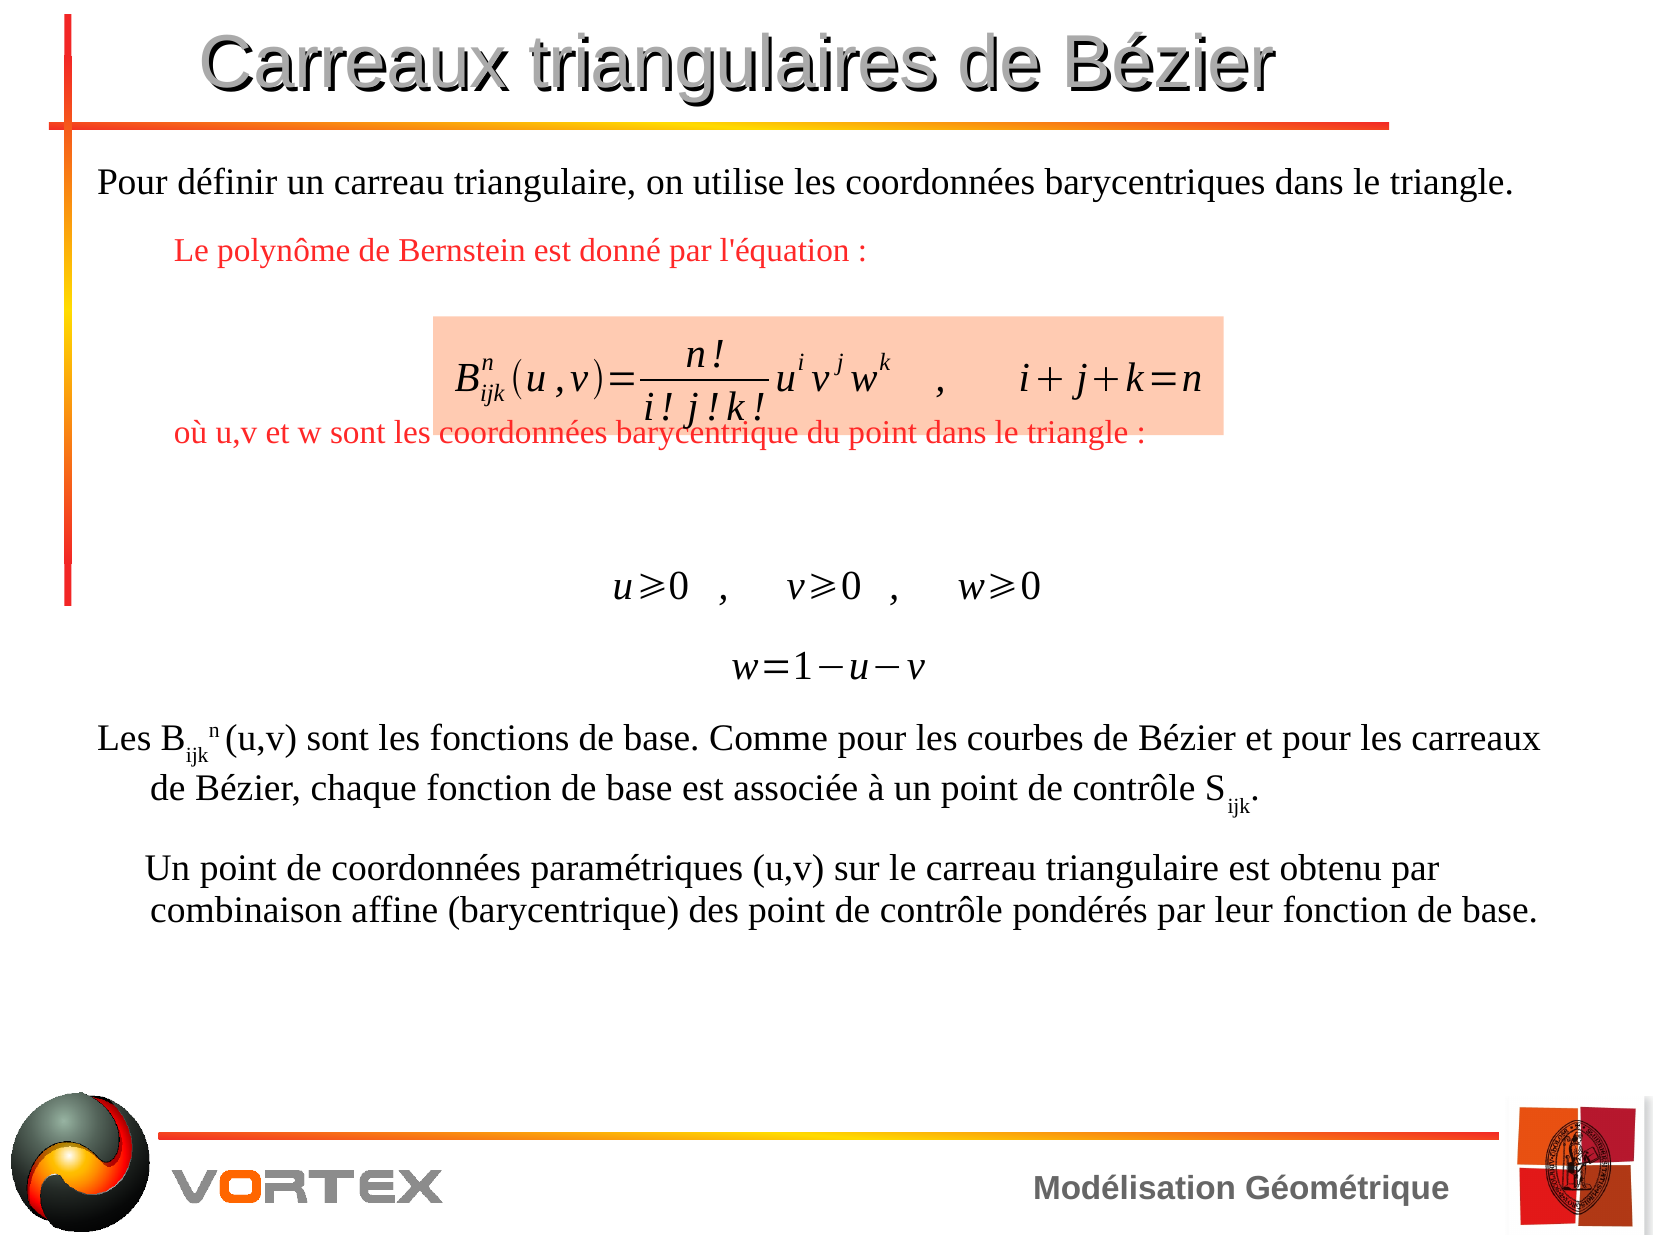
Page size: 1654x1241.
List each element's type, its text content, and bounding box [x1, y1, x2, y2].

picture [1569, 1096, 1653, 1235]
title Carreaux triangulaires de Bézier [82, 4, 1392, 120]
chart [444, 331, 1210, 429]
list Pour définir un carreau triangulaire, on utilise les coordonnées barycentriques dans le triangle. Le polynôme de Bernstein est donné par l'équation : où u,v et w sont les coordonnées barycentrique du point dans le triangle : Les Bijkn (u,v) sont les fonctions de base. Comme pour les courbes de Bézier et pour les carreaux de Bézier, chaque fonction de base est associée à un point de contrôle Sijk. Un point de coordonnées paramétriques (u,v) sur le carreau triangulaire est obtenu par combinaison affine (barycentrique) des point de contrôle pondérés par leur fonction de base. [79, 160, 1569, 1240]
chart [722, 643, 931, 690]
picture [11, 1092, 79, 1232]
chart [605, 563, 1049, 610]
